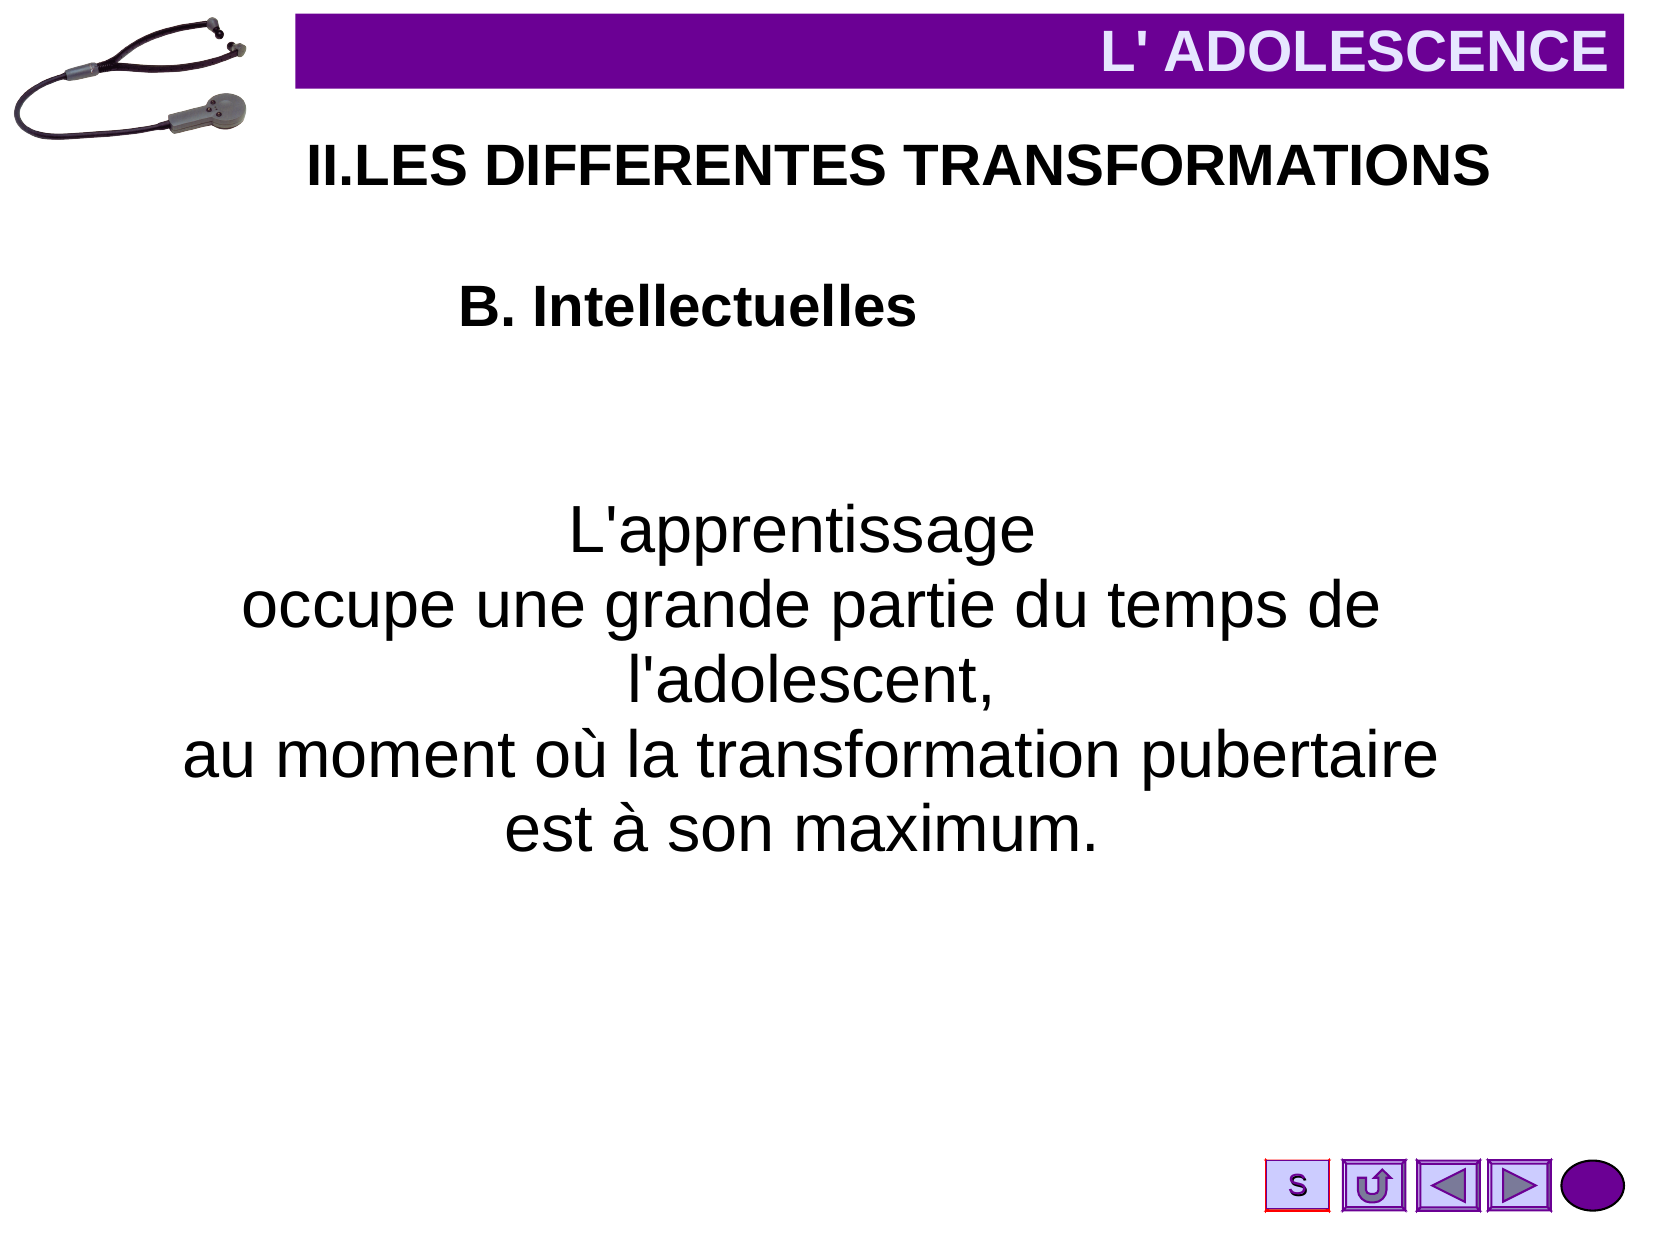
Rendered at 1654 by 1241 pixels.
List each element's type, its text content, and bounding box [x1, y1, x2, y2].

picture [8, 8, 260, 153]
text_box L' ADOLESCENCE [295, 13, 1625, 89]
text_box II.LES DIFFERENTES TRANSFORMATIONS [291, 125, 1506, 207]
text_box L'apprentissage occupe une grande partie du temps de l'adolescent, au moment où la transformation pubertaire est à son maximum. [147, 492, 1477, 867]
text_box [1561, 1160, 1625, 1211]
text_box B. Intellectuelles [442, 265, 935, 346]
